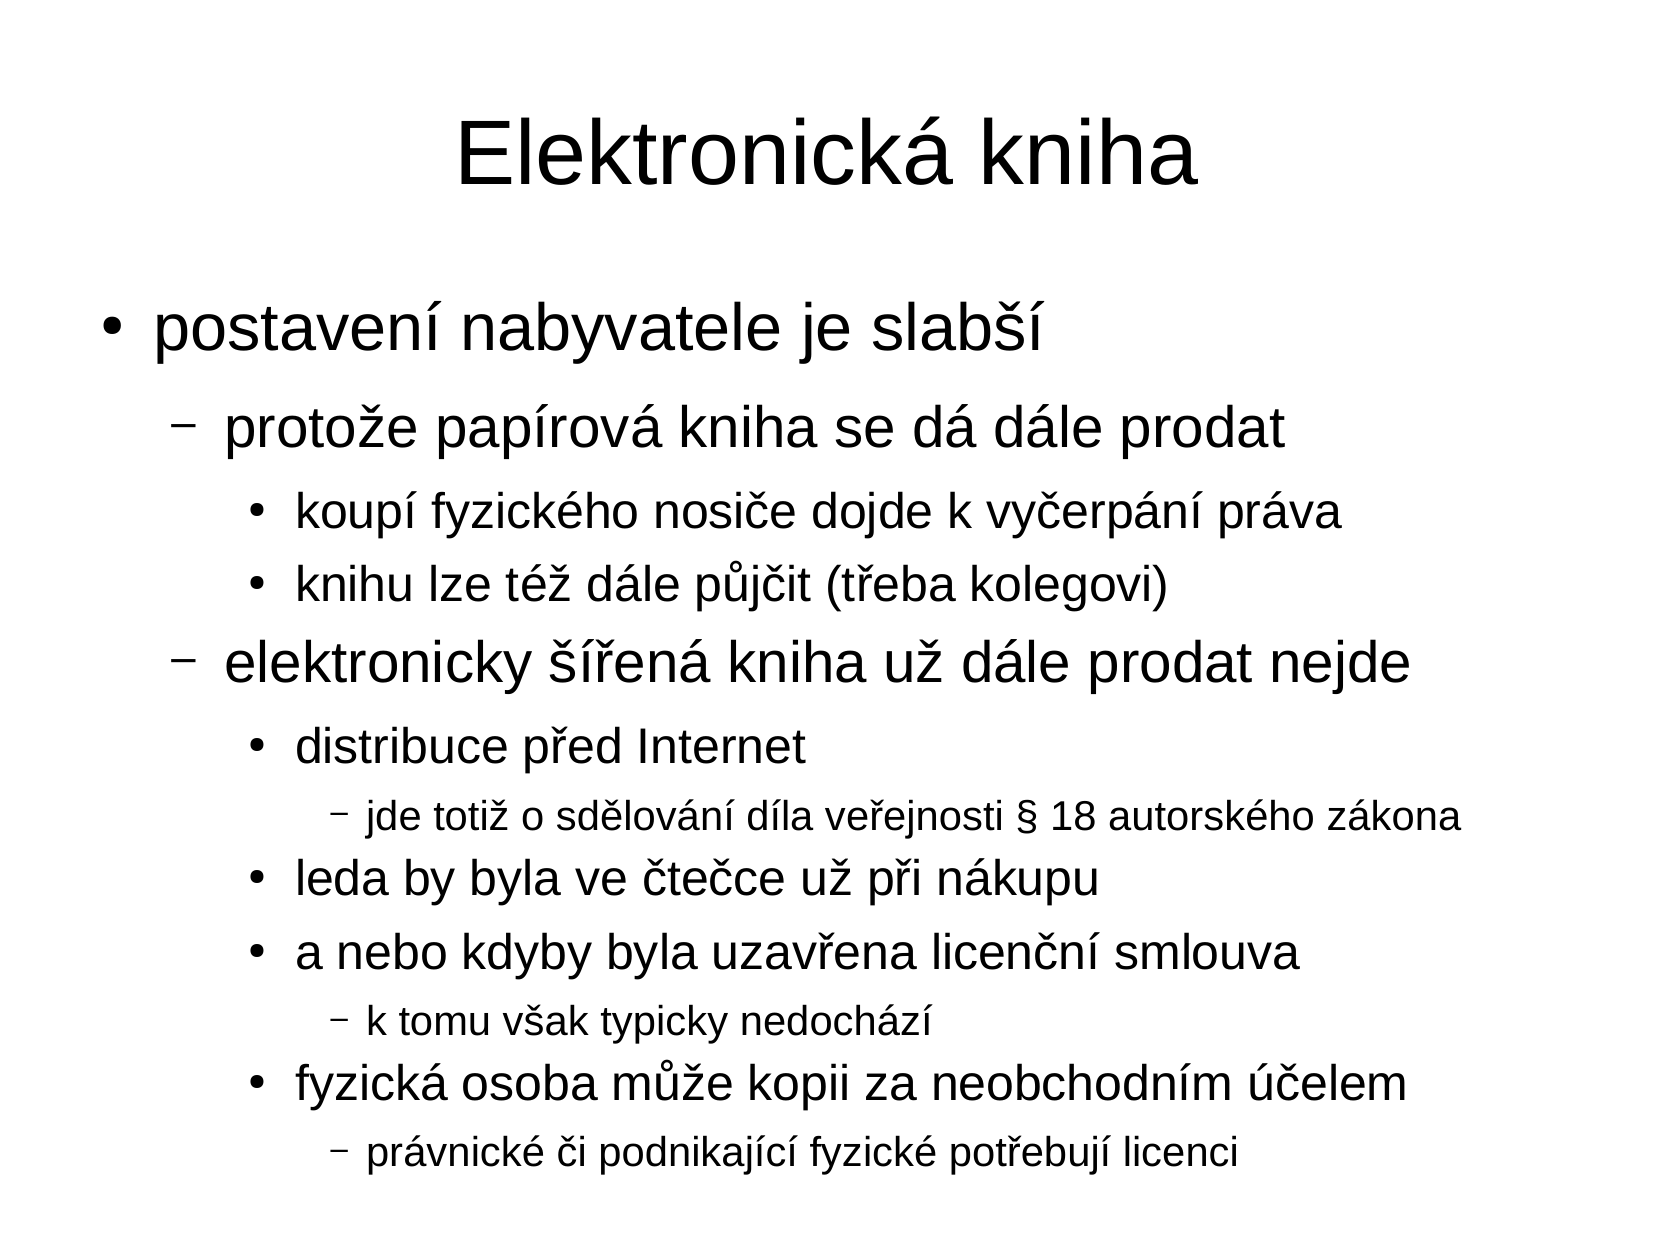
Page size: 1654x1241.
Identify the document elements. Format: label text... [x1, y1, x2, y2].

list postavení nabyvatele je slabší protože papírová kniha se dá dále prodat koupí fyzického nosiče dojde k vyčerpání práva knihu lze též dále půjčit (třeba kolegovi) elektronicky šířená kniha už dále prodat nejde distribuce před Internet jde totiž o sdělování díla veřejnosti § 18 autorského zákona leda by byla ve čtečce už při nákupu a nebo kdyby byla uzavřena licenční smlouva k tomu však typicky nedochází fyzická osoba může kopii za neobchodním účelem právnické či podnikající fyzické potřebují licenci [82, 290, 1538, 1217]
title Elektronická kniha [82, 49, 1571, 257]
